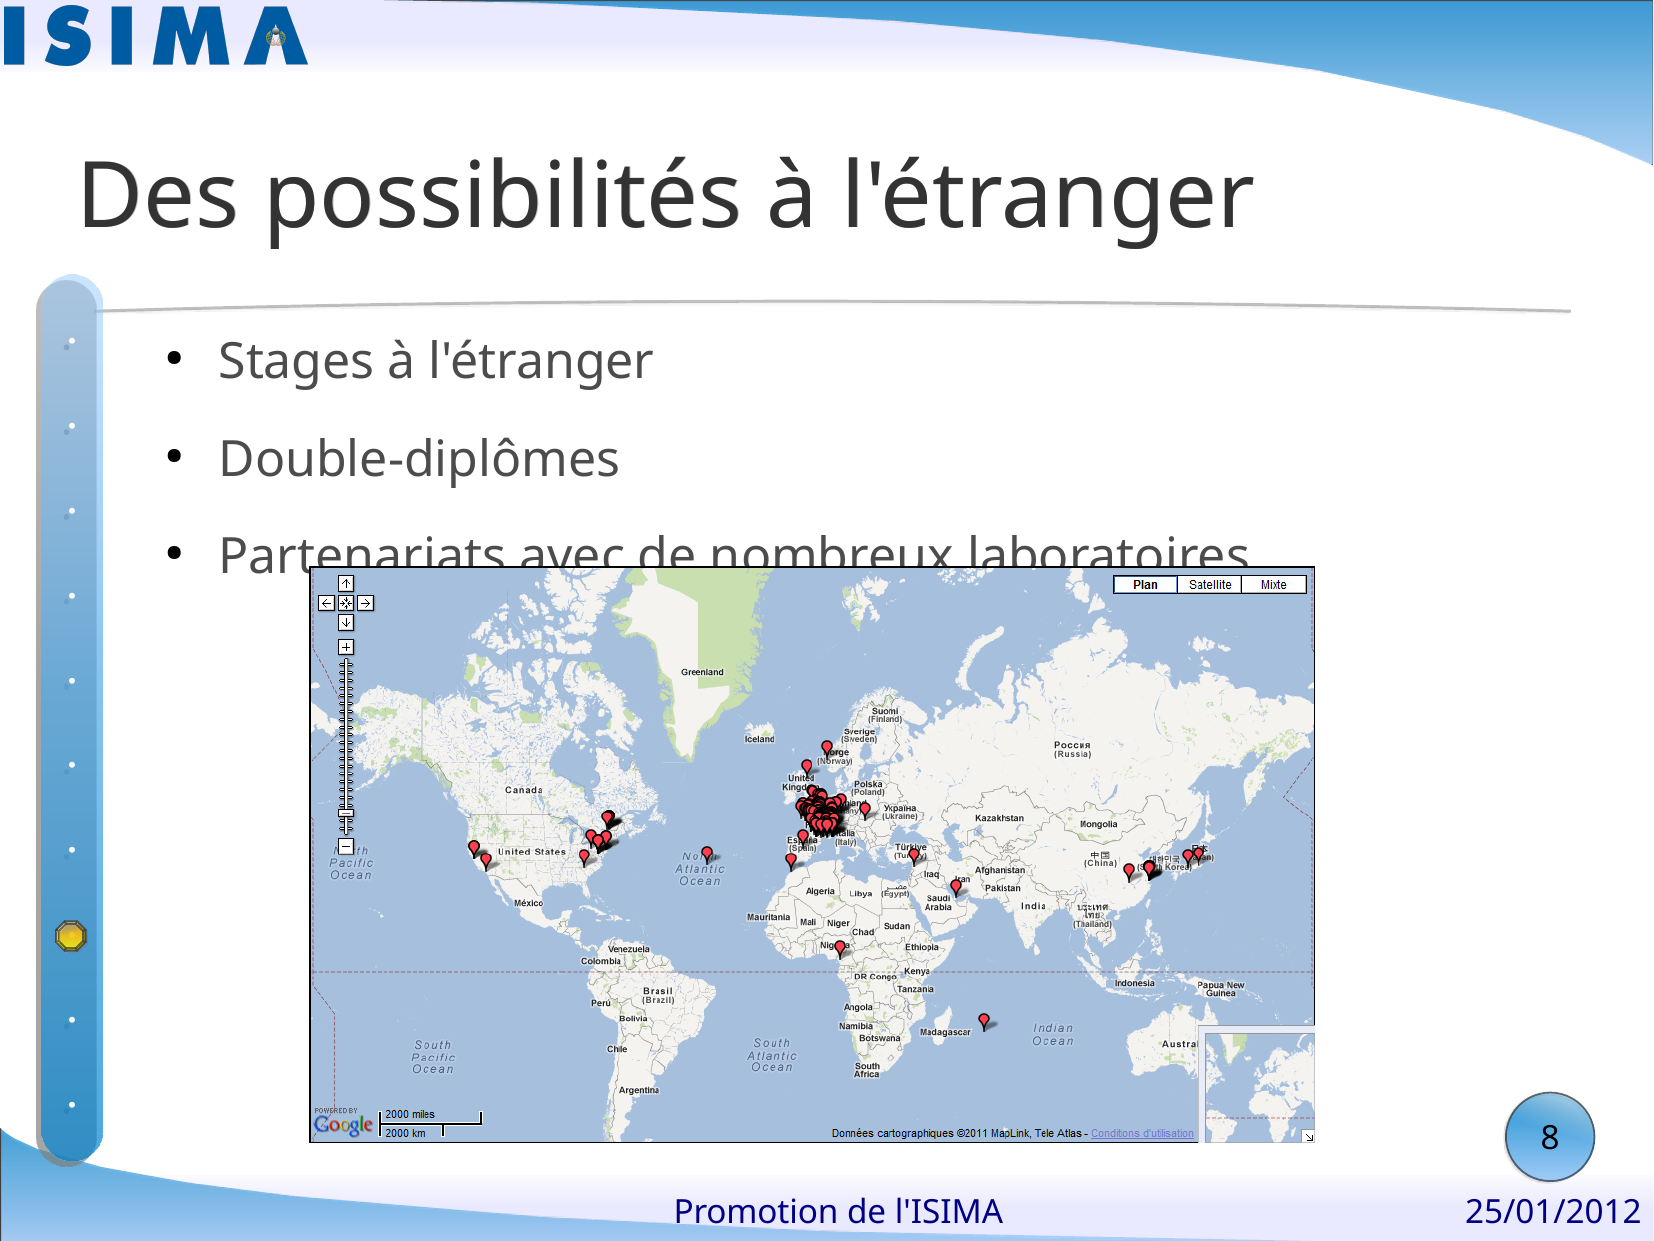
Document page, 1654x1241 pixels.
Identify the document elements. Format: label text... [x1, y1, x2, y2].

picture [4, 5, 308, 66]
picture [309, 566, 1315, 1143]
text_box [56, 922, 86, 951]
list Stages à l'étranger Double-diplômes Partenariats avec de nombreux laboratoires [147, 324, 1477, 716]
title Des possibilités à l'étranger [76, 88, 1565, 296]
